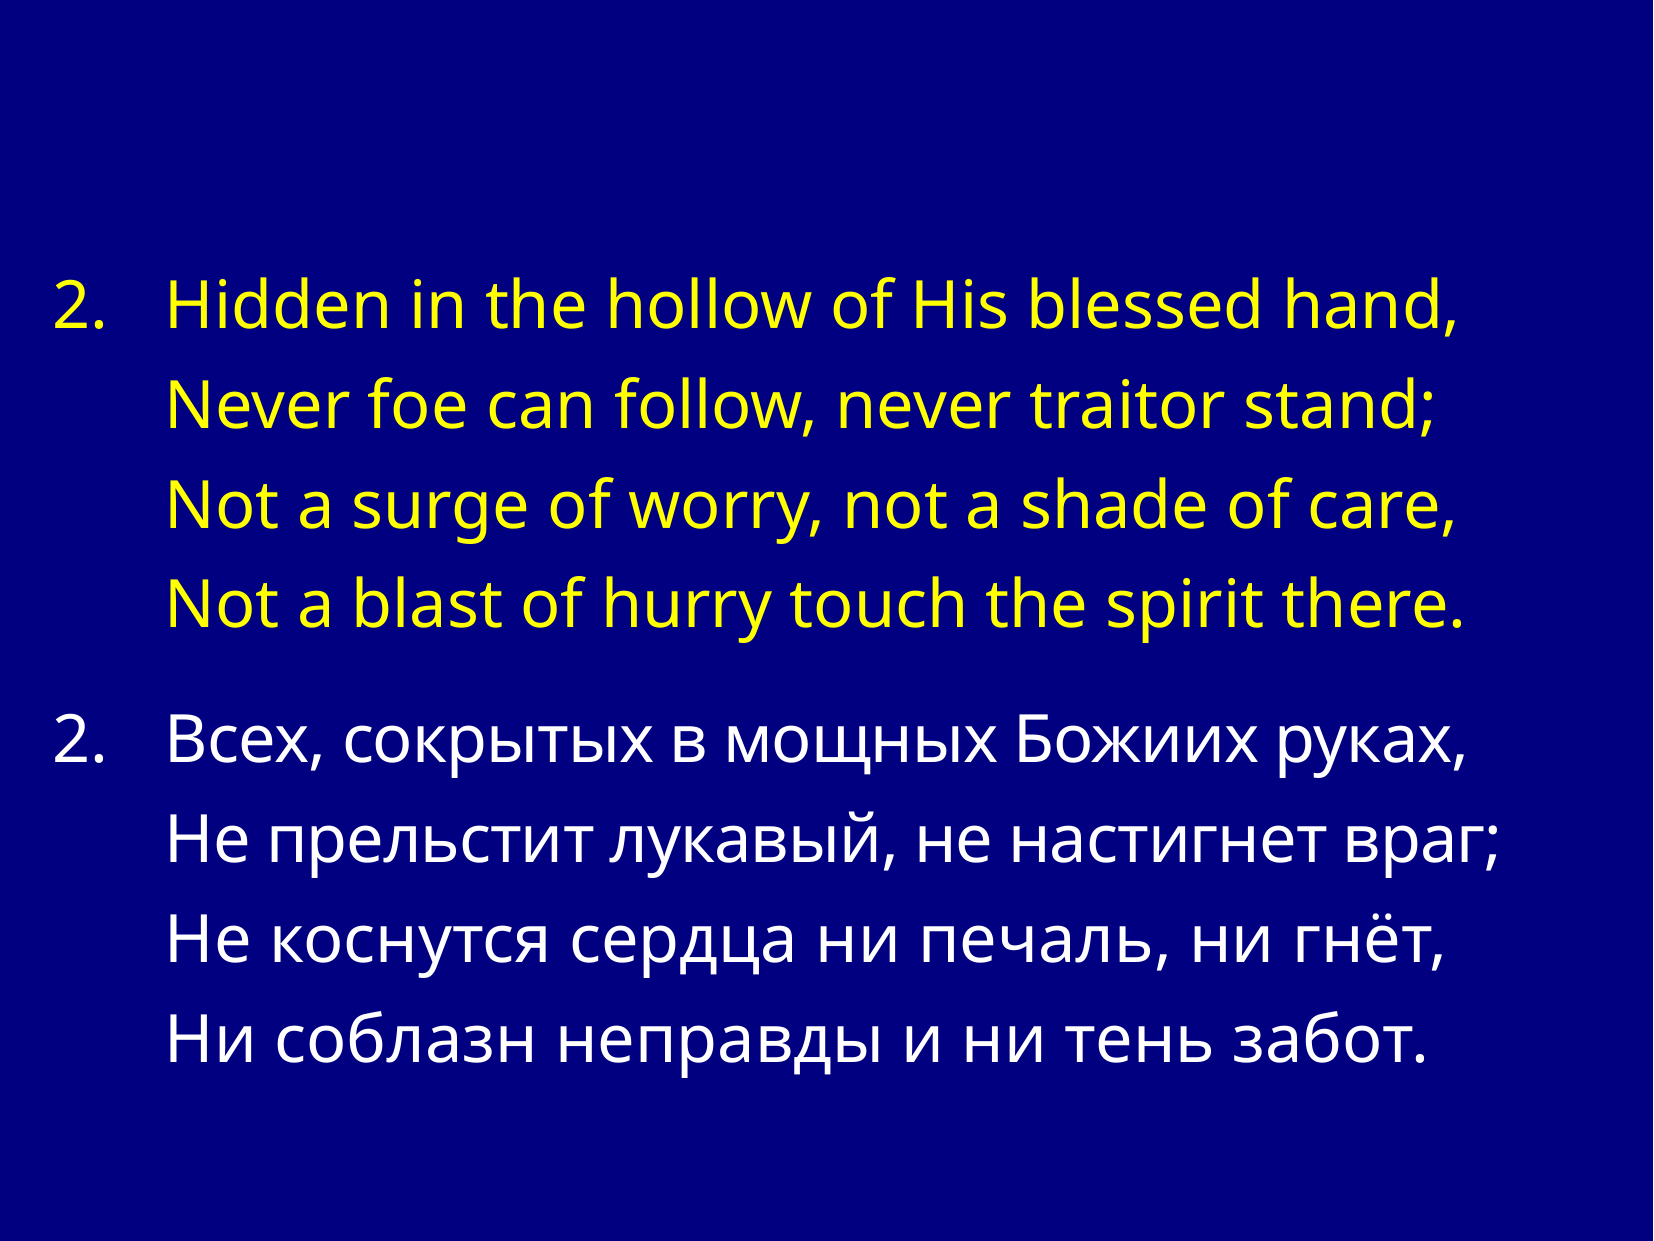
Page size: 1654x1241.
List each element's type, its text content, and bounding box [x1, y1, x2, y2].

text_box 2. Hidden in the hollow of His blessed hand, Never foe can follow, never traitor stand; Not a surge of worry, not a shade of care, Not a blast of hurry touch the spirit there. [37, 150, 1651, 638]
text_box 2. Всех, сокрытых в мощных Божиих руках, Не прельстит лукавый, не настигнет враг; Не коснутся сердца ни печаль, ни гнёт, Ни соблазн неправды и ни тень забот. [37, 675, 1653, 1163]
